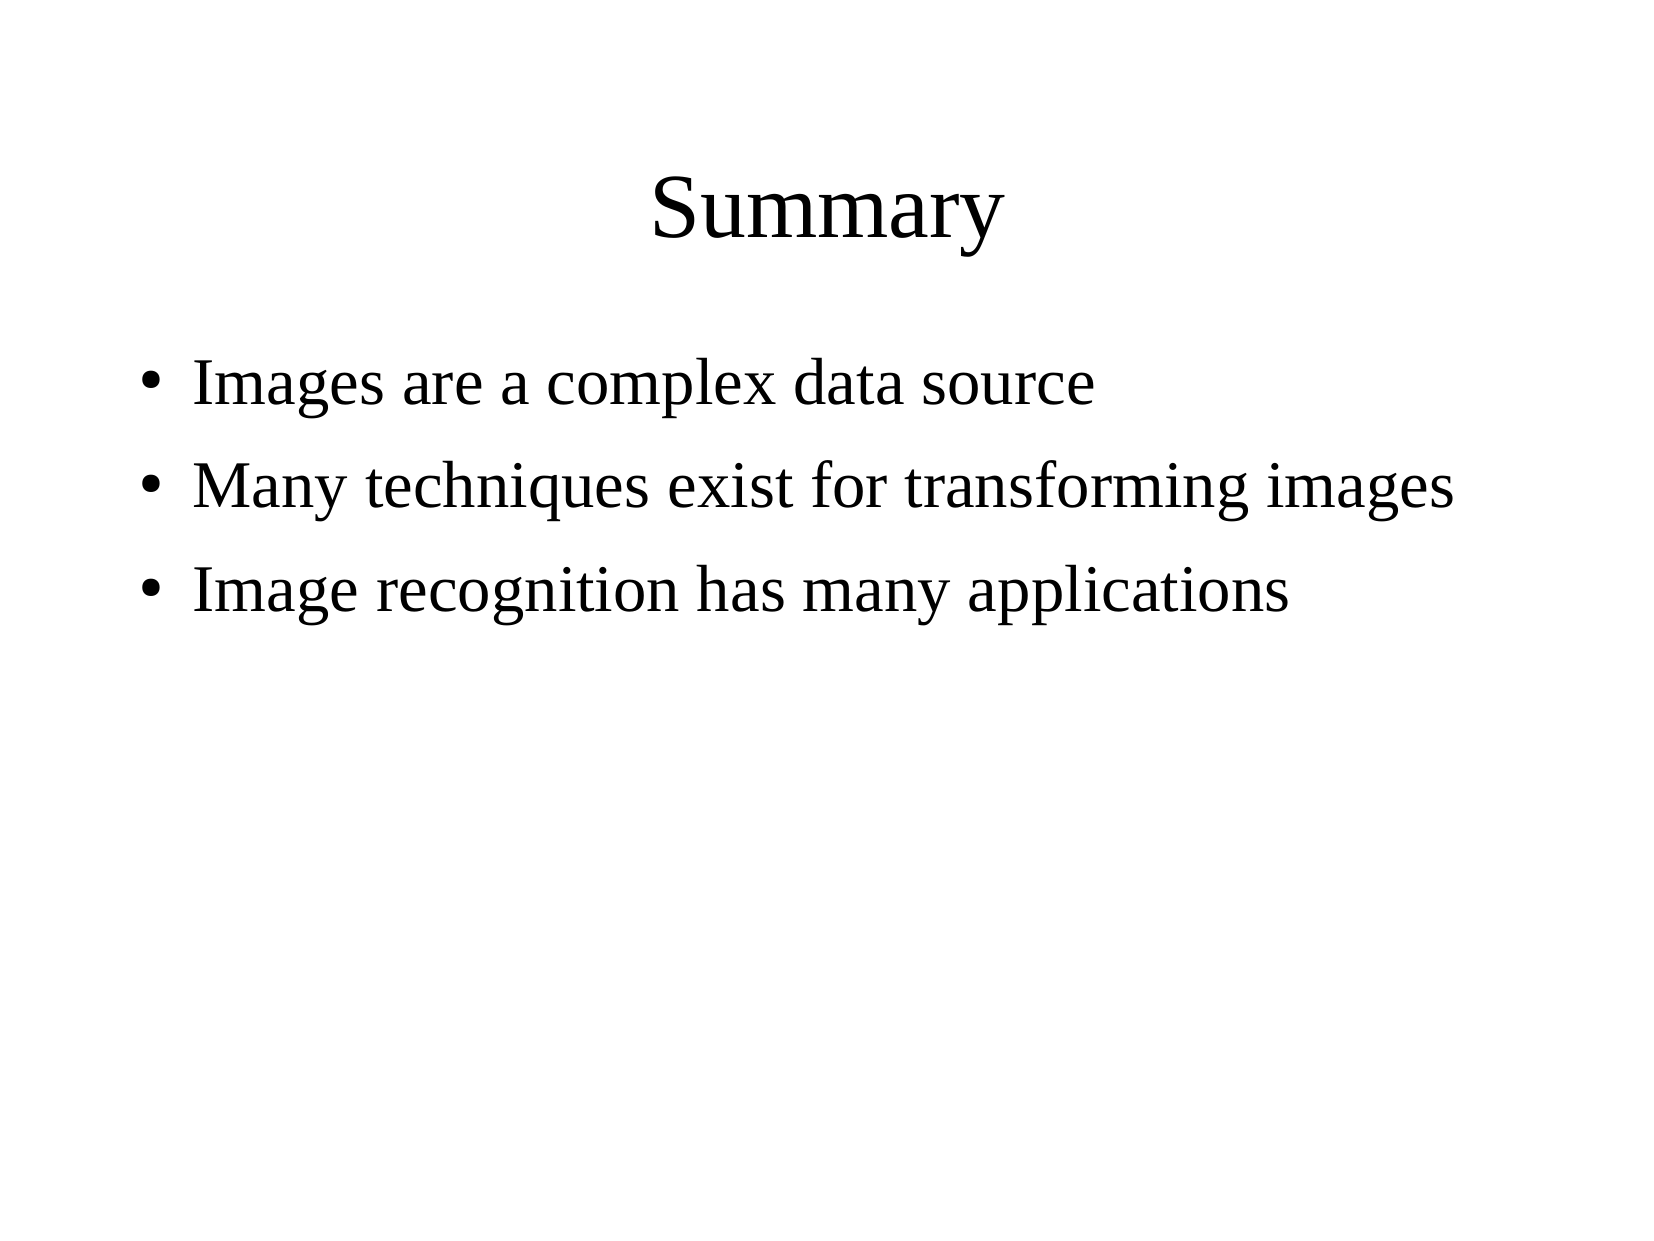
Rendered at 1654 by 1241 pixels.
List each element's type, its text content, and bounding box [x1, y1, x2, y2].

list Images are a complex data source Many techniques exist for transforming images Image recognition has many applications [121, 344, 1534, 1127]
title Summary [121, 102, 1534, 311]
